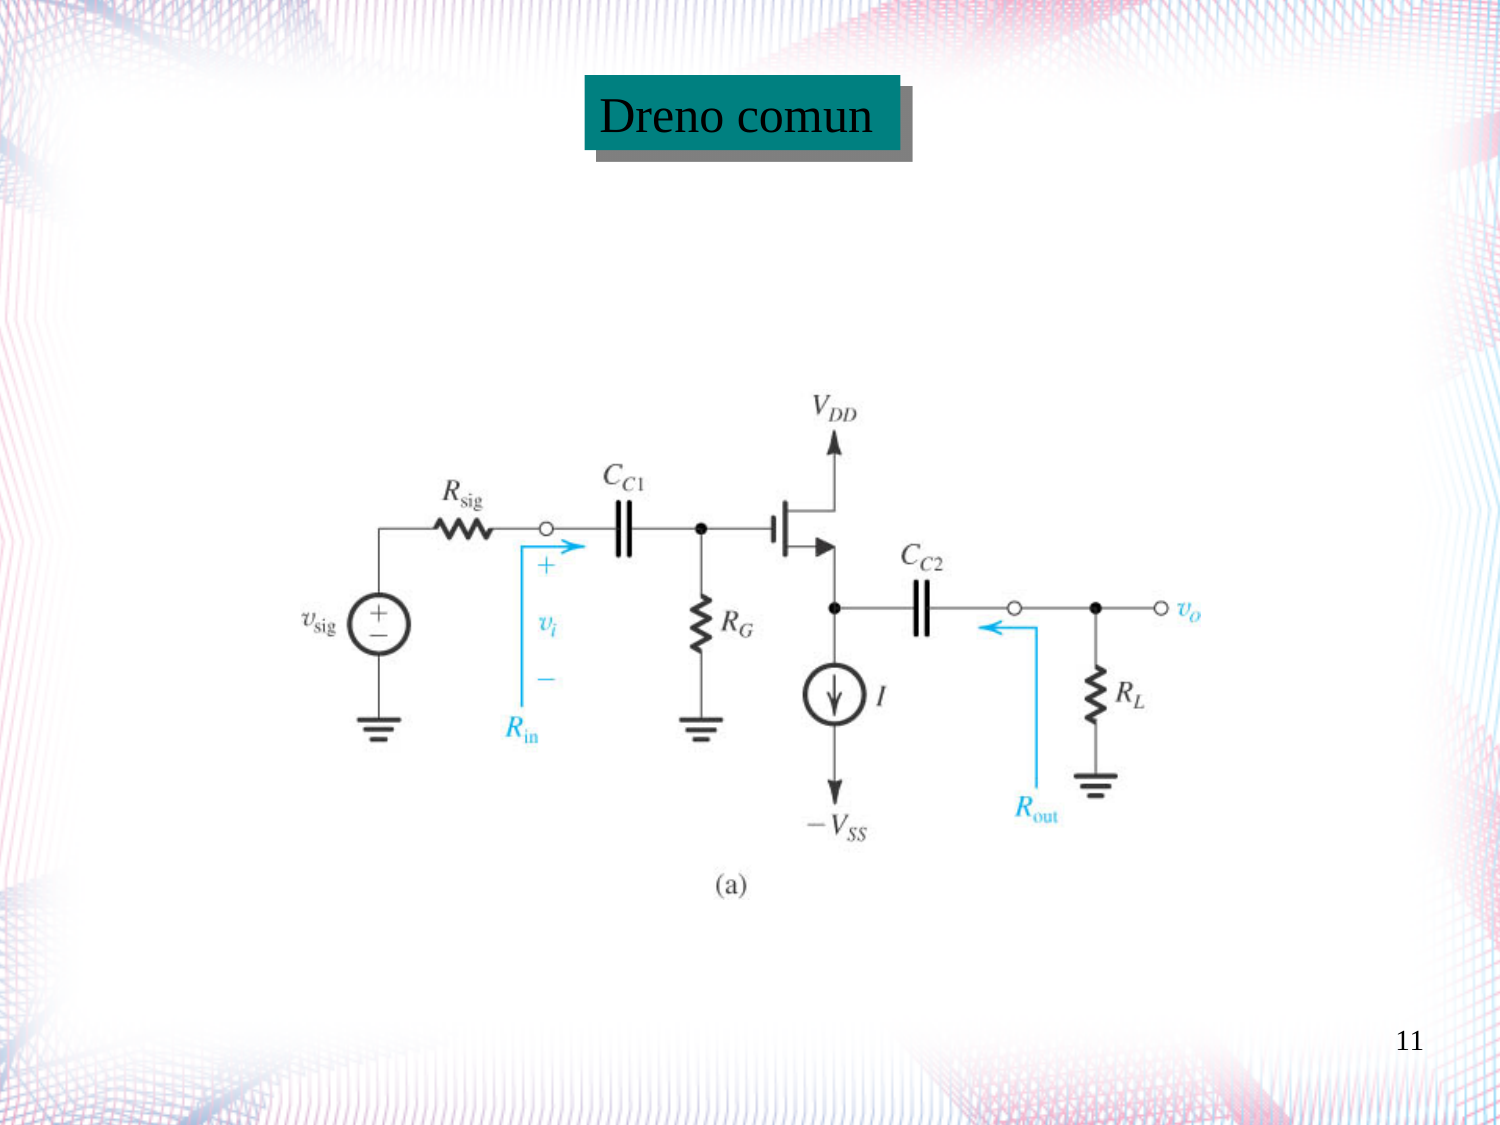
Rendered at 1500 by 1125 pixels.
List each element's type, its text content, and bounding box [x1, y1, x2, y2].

text_box Dreno comun [584, 75, 901, 151]
picture [0, 0, 1500, 1125]
